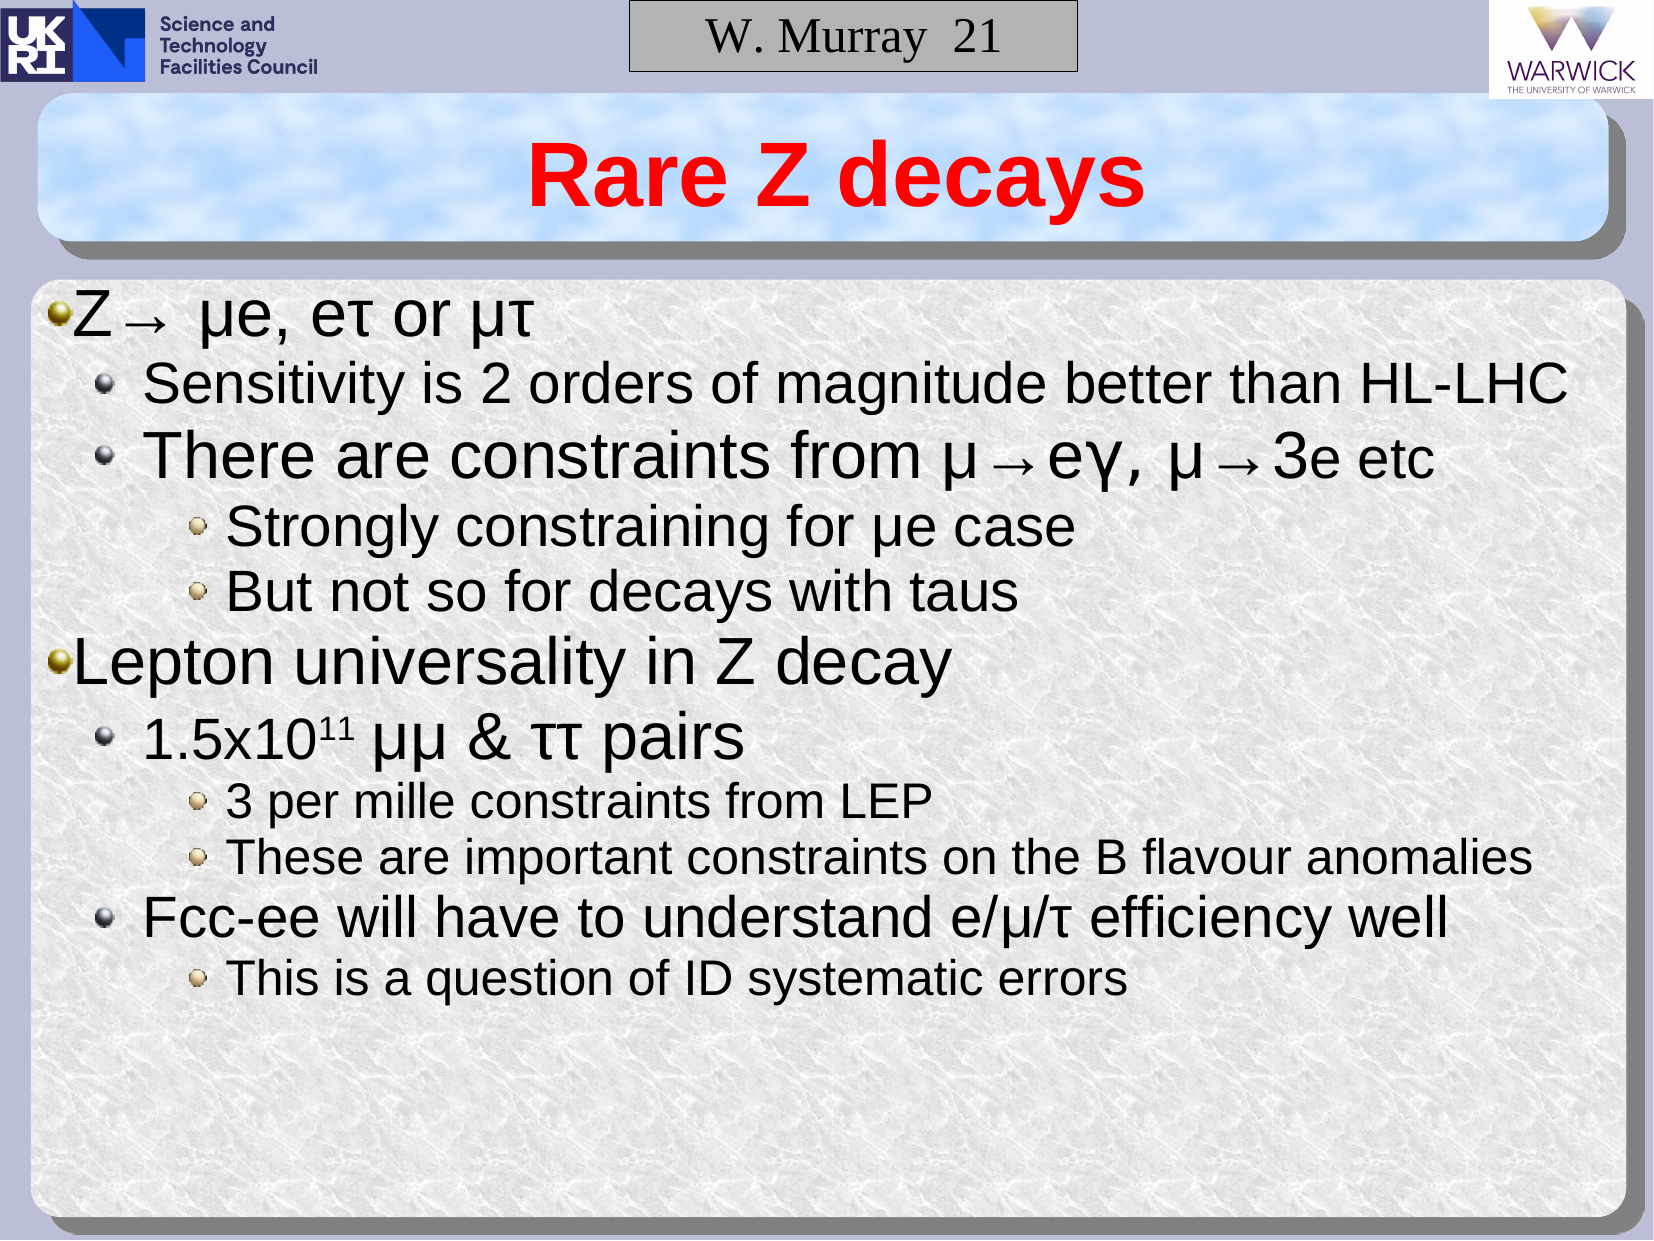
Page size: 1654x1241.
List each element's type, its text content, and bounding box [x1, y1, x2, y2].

list Z→ μe, eτ or μτ Sensitivity is 2 orders of magnitude better than HL-LHC There are constraints from μ→eγ, μ→3e etc Strongly constraining for μe case But not so for decays with taus Lepton universality in Z decay 1.5x1011 μμ & ττ pairs 3 per mille constraints from LEP These are important constraints on the B flavour anomalies Fcc-ee will have to understand e/μ/τ efficiency well This is a question of ID systematic errors [48, 276, 1582, 1184]
title Rare Z decays [90, 101, 1584, 249]
picture [30, 279, 1627, 1218]
picture [0, 0, 317, 82]
picture [37, 0, 1654, 242]
